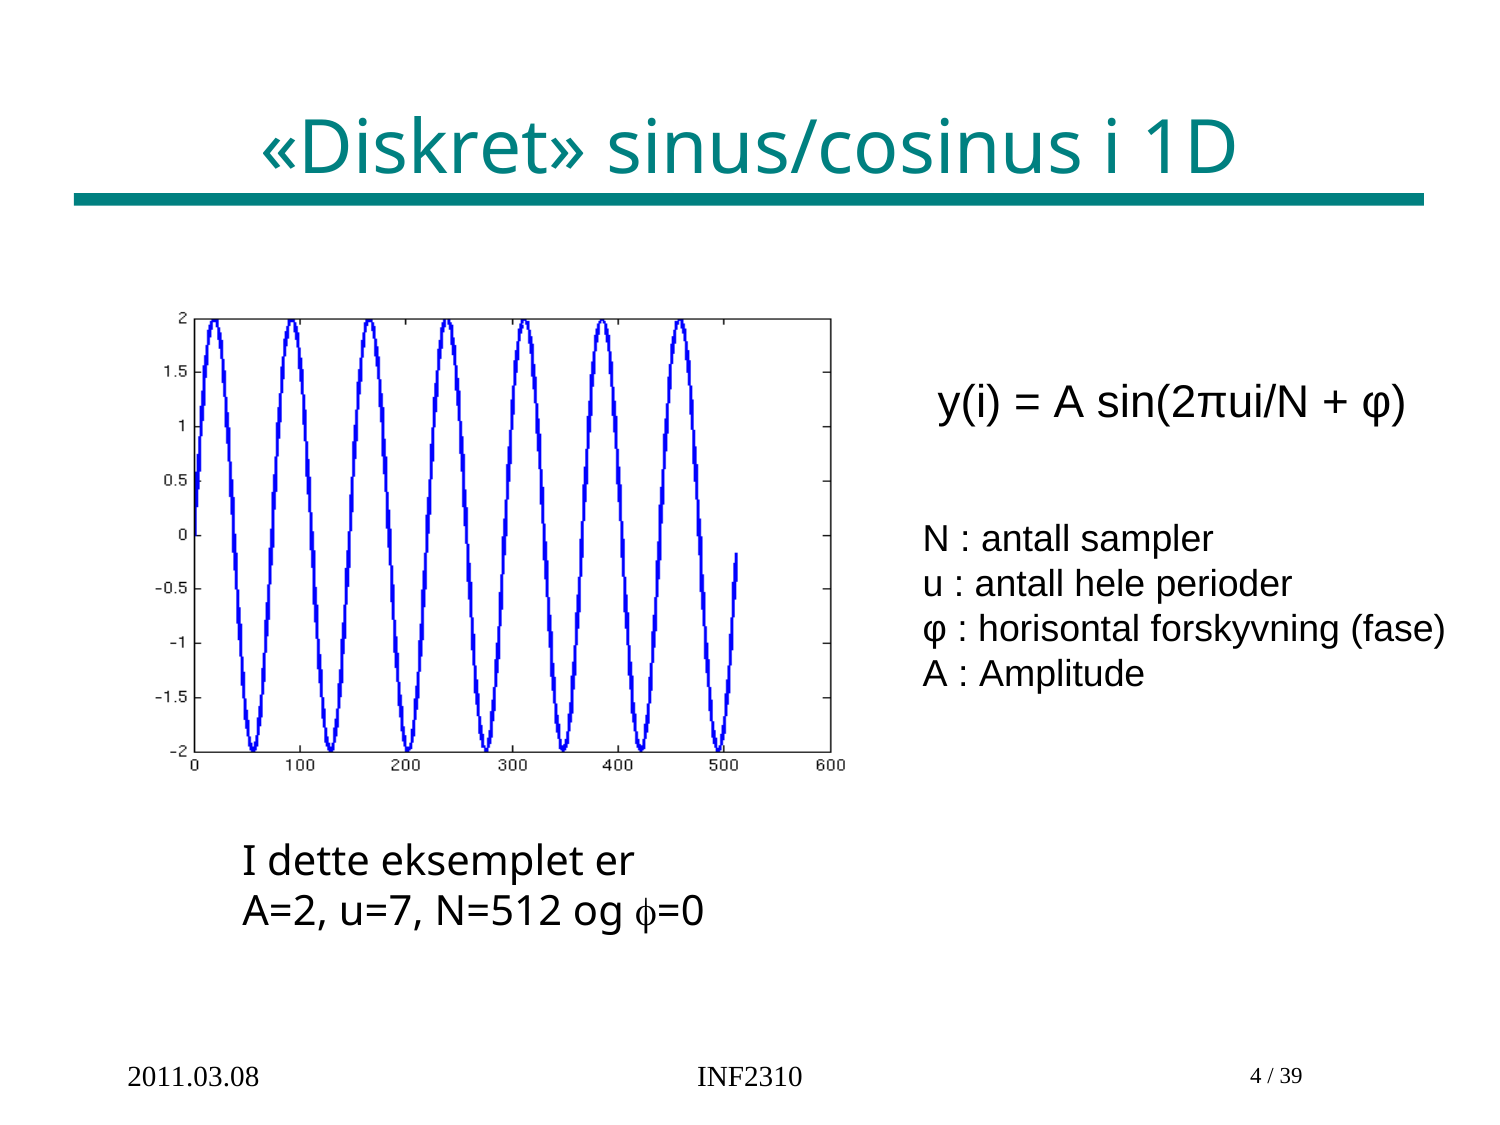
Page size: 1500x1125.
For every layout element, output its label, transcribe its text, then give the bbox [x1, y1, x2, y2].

text_box N : antall sampler u : antall hele perioder φ : horisontal forskyvning (fase) A : Amplitude [907, 506, 1462, 702]
text_box INF2310 [512, 1049, 988, 1101]
picture [87, 278, 908, 810]
title «Diskret» sinus/cosinus i 1D [112, 62, 1388, 226]
text_box y(i) = A sin(2πui/N + φ) [922, 363, 1422, 434]
text_box I dette eksemplet er A=2, u=7, N=512 og =0 [227, 825, 720, 942]
